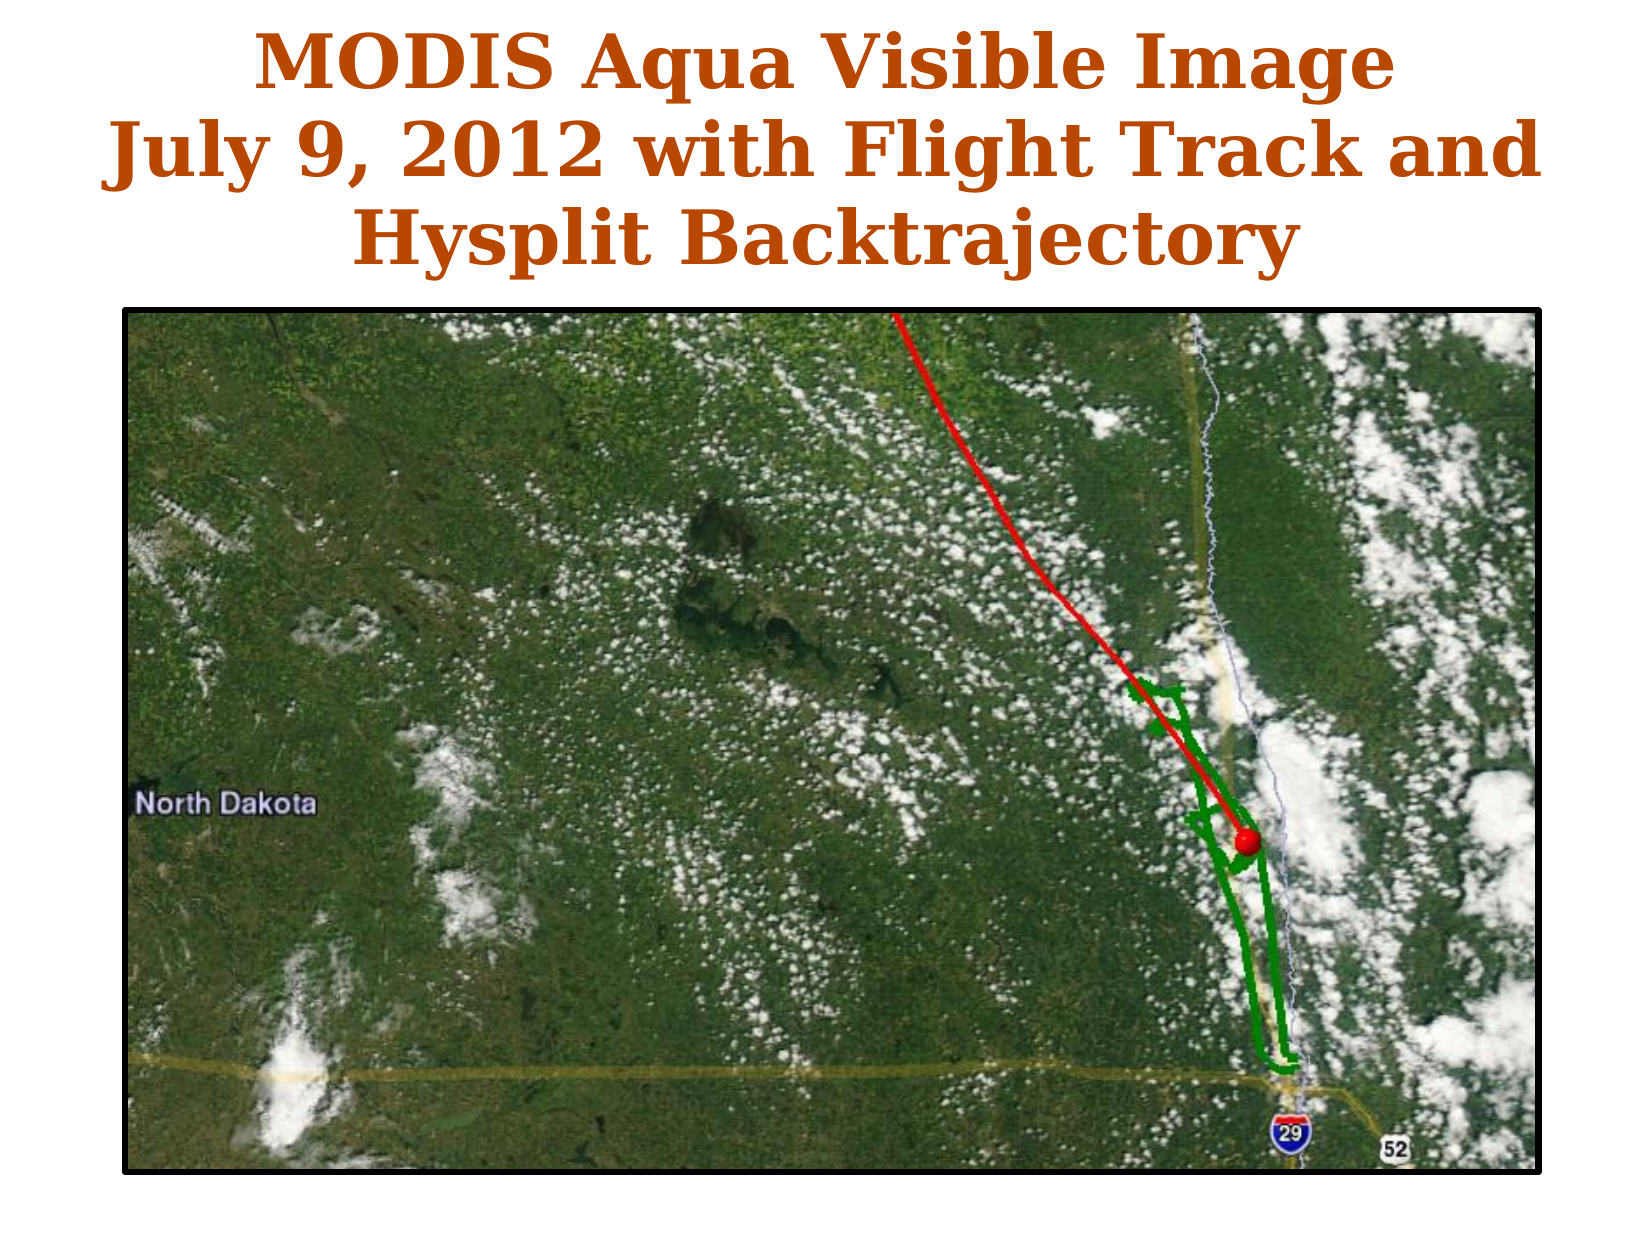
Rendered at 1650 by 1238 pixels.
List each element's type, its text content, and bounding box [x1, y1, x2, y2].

title MODIS Aqua Visible Image July 9, 2012 with Flight Track and Hysplit Backtrajectory [2, 0, 1649, 300]
picture [128, 313, 1536, 1170]
